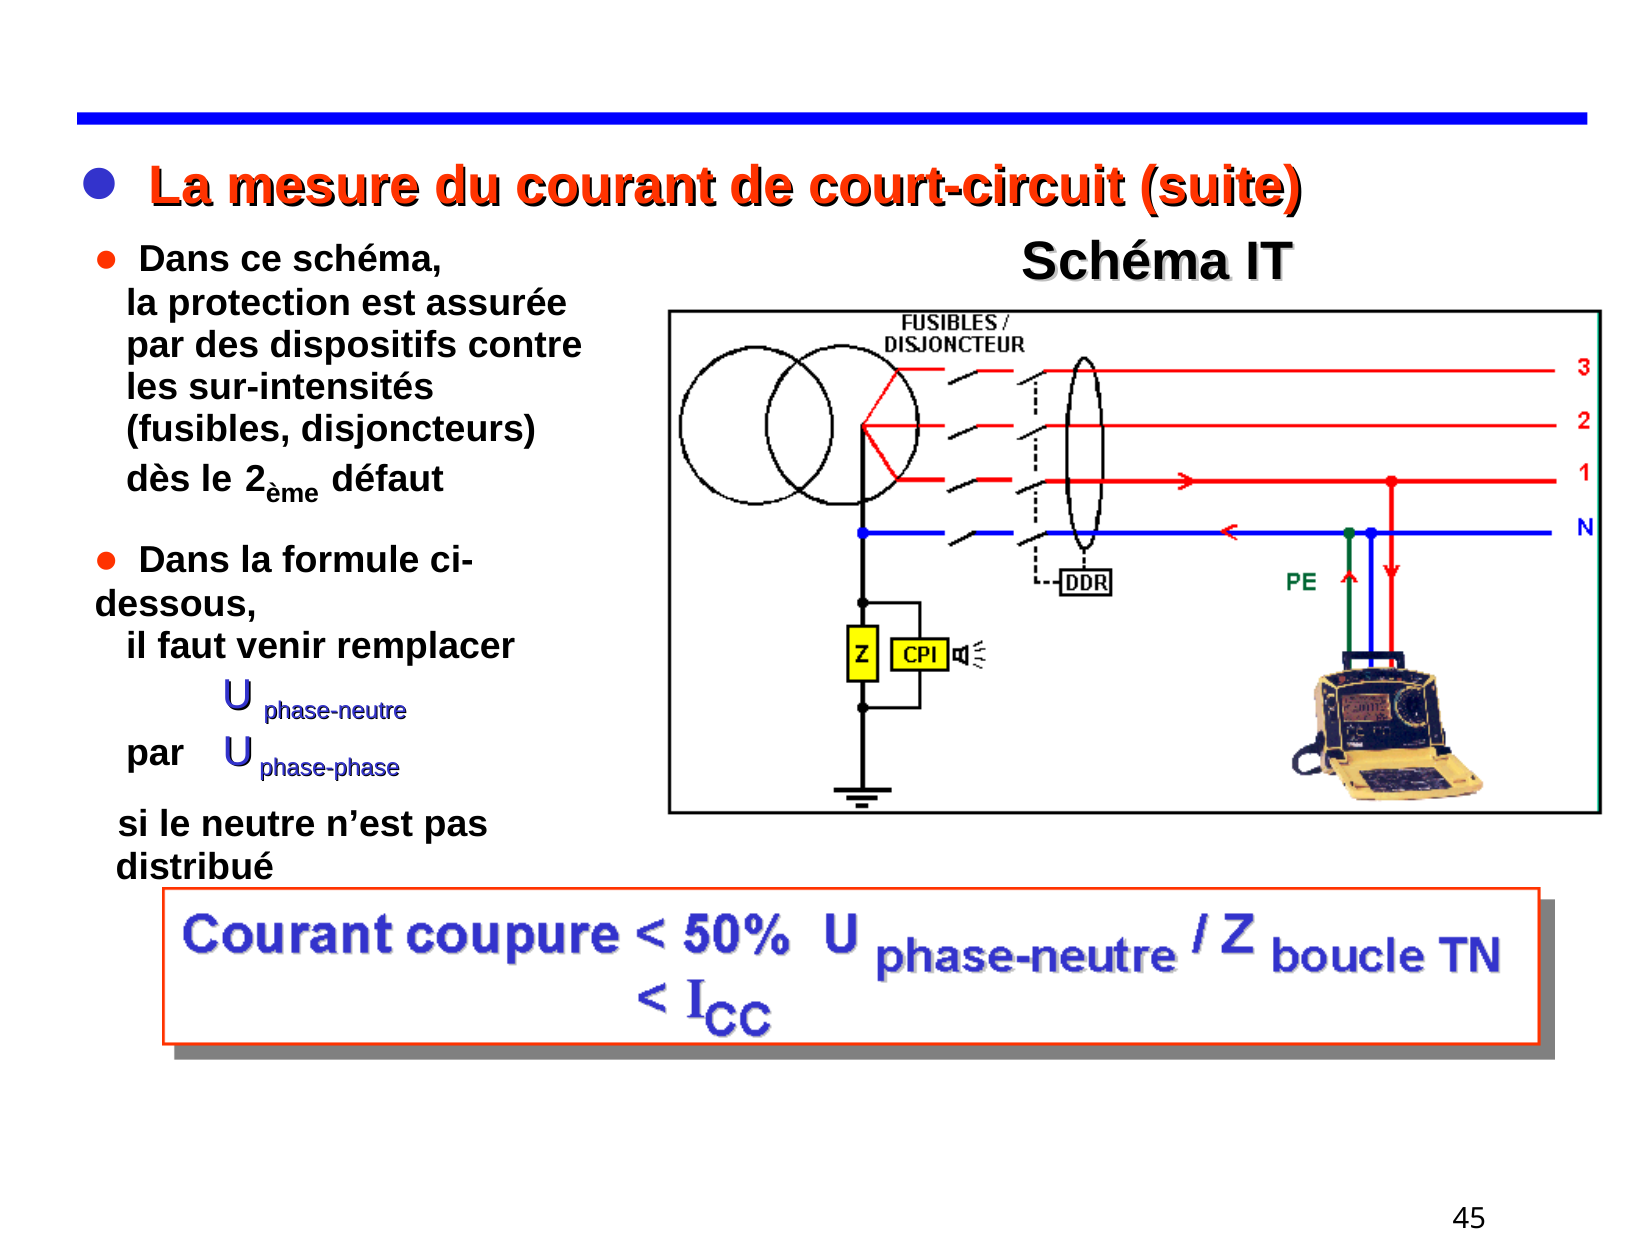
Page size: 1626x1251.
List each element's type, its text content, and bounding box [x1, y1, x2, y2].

chart [662, 300, 1610, 824]
text_box Schéma IT [853, 222, 1463, 299]
text_box  La mesure du courant de court-circuit (suite)‏ [62, 137, 1351, 229]
text_box  Dans ce schéma, la protection est assurée par des dispositifs contre les sur-intensités (fusibles, disjoncteurs) dès le 2ème défaut  Dans la formule ci-dessous, il faut venir remplacer U phase-neutre par U phase-phase si le neutre n’est pas distribué [78, 229, 651, 896]
chart [162, 887, 1555, 1071]
